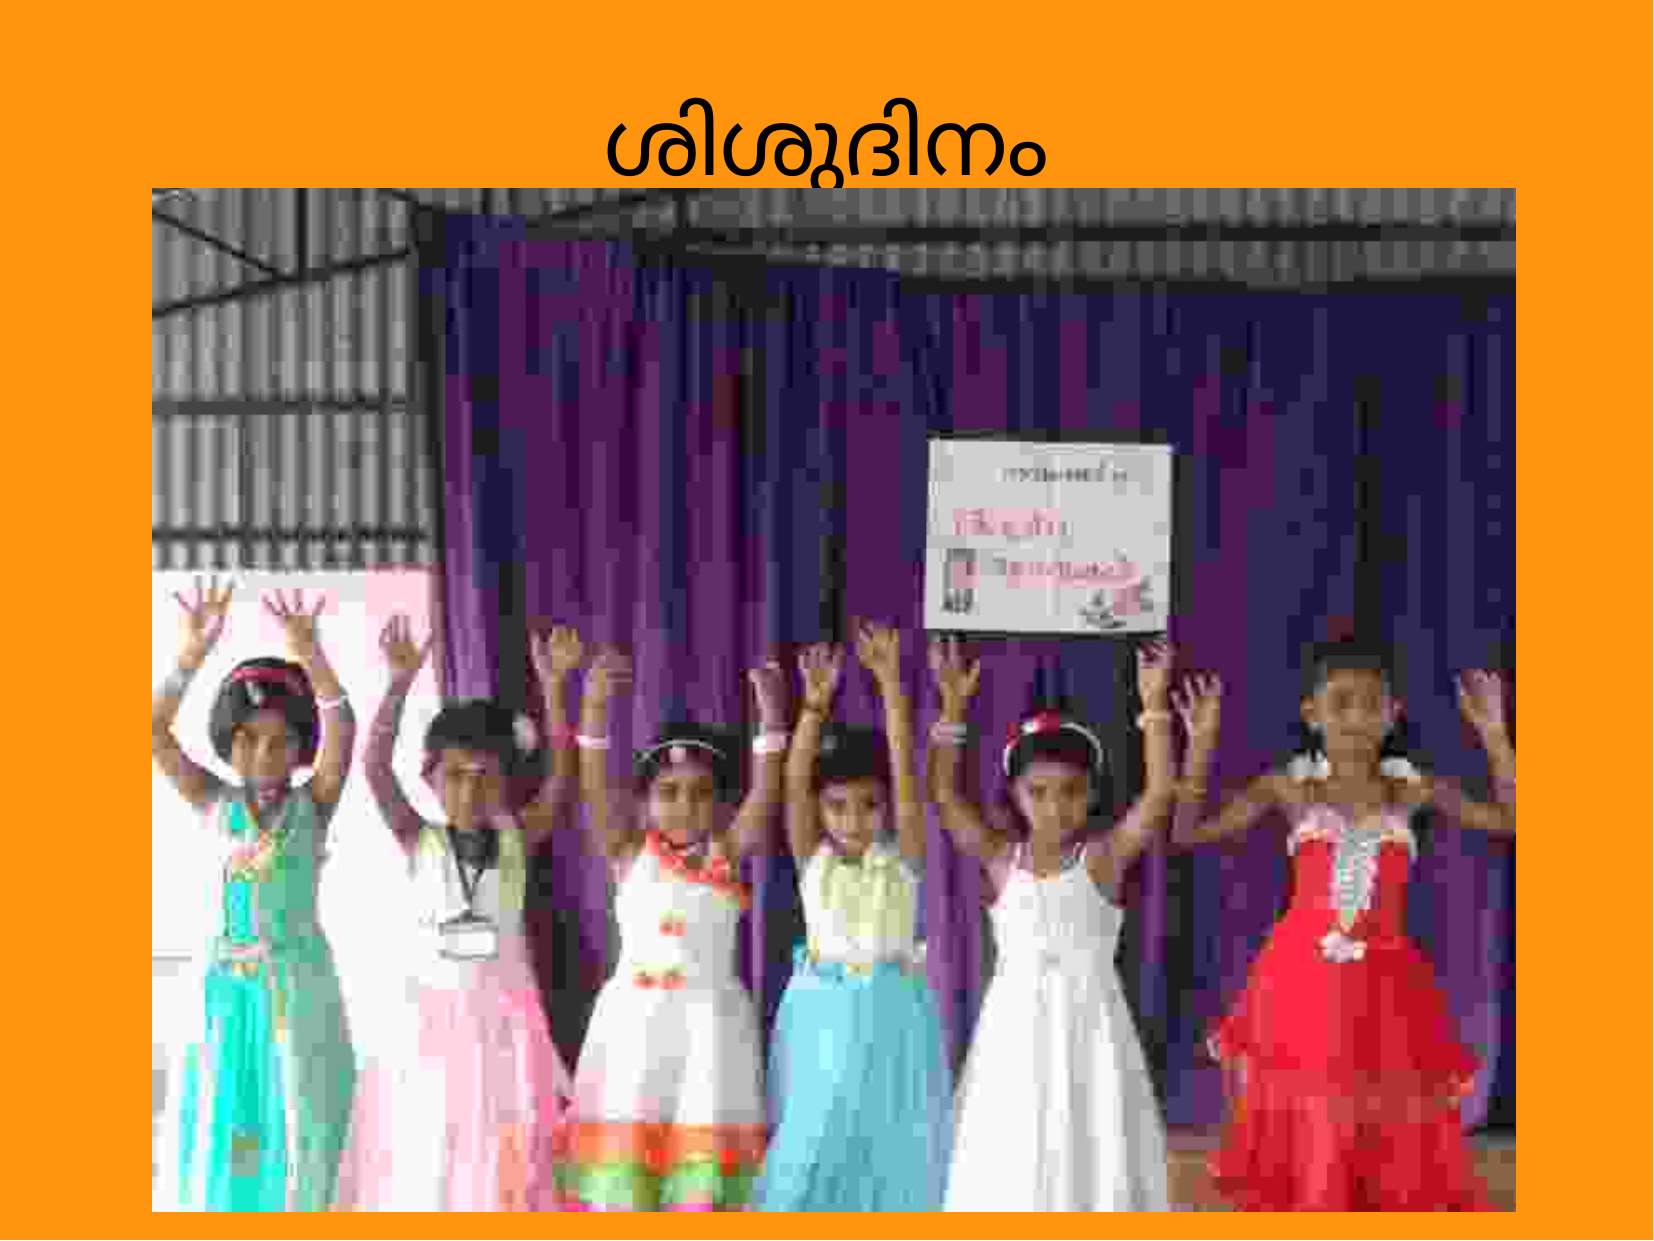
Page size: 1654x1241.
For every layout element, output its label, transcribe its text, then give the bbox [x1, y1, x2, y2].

picture [152, 188, 1516, 1212]
title ശിശുദിനം [82, 49, 1571, 257]
